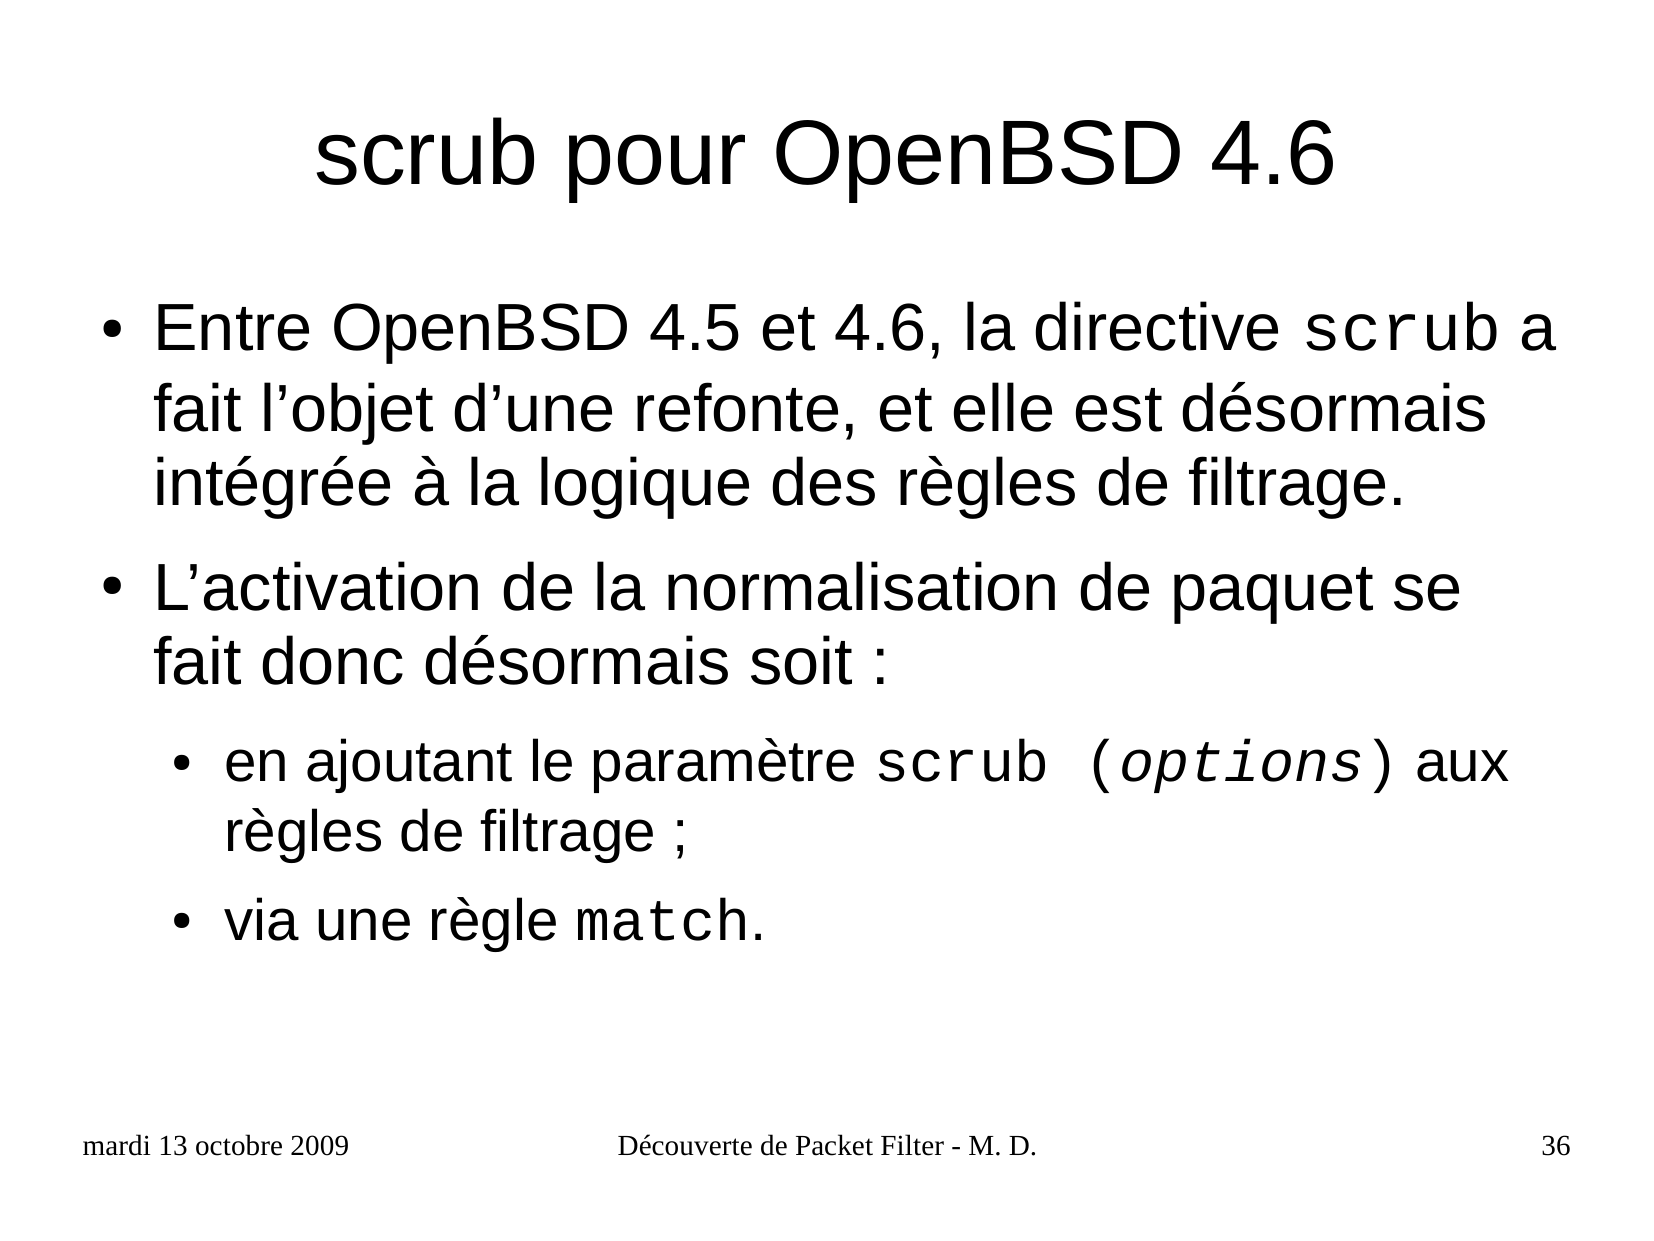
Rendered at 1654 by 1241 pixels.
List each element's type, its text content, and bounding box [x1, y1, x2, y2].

list Entre OpenBSD 4.5 et 4.6, la directive scrub a fait l’objet d’une refonte, et elle est désormais intégrée à la logique des règles de filtrage. L’activation de la normalisation de paquet se fait donc désormais soit : en ajoutant le paramètre scrub (options) aux règles de filtrage ; via une règle match. [82, 290, 1571, 1094]
title scrub pour OpenBSD 4.6 [82, 49, 1571, 257]
